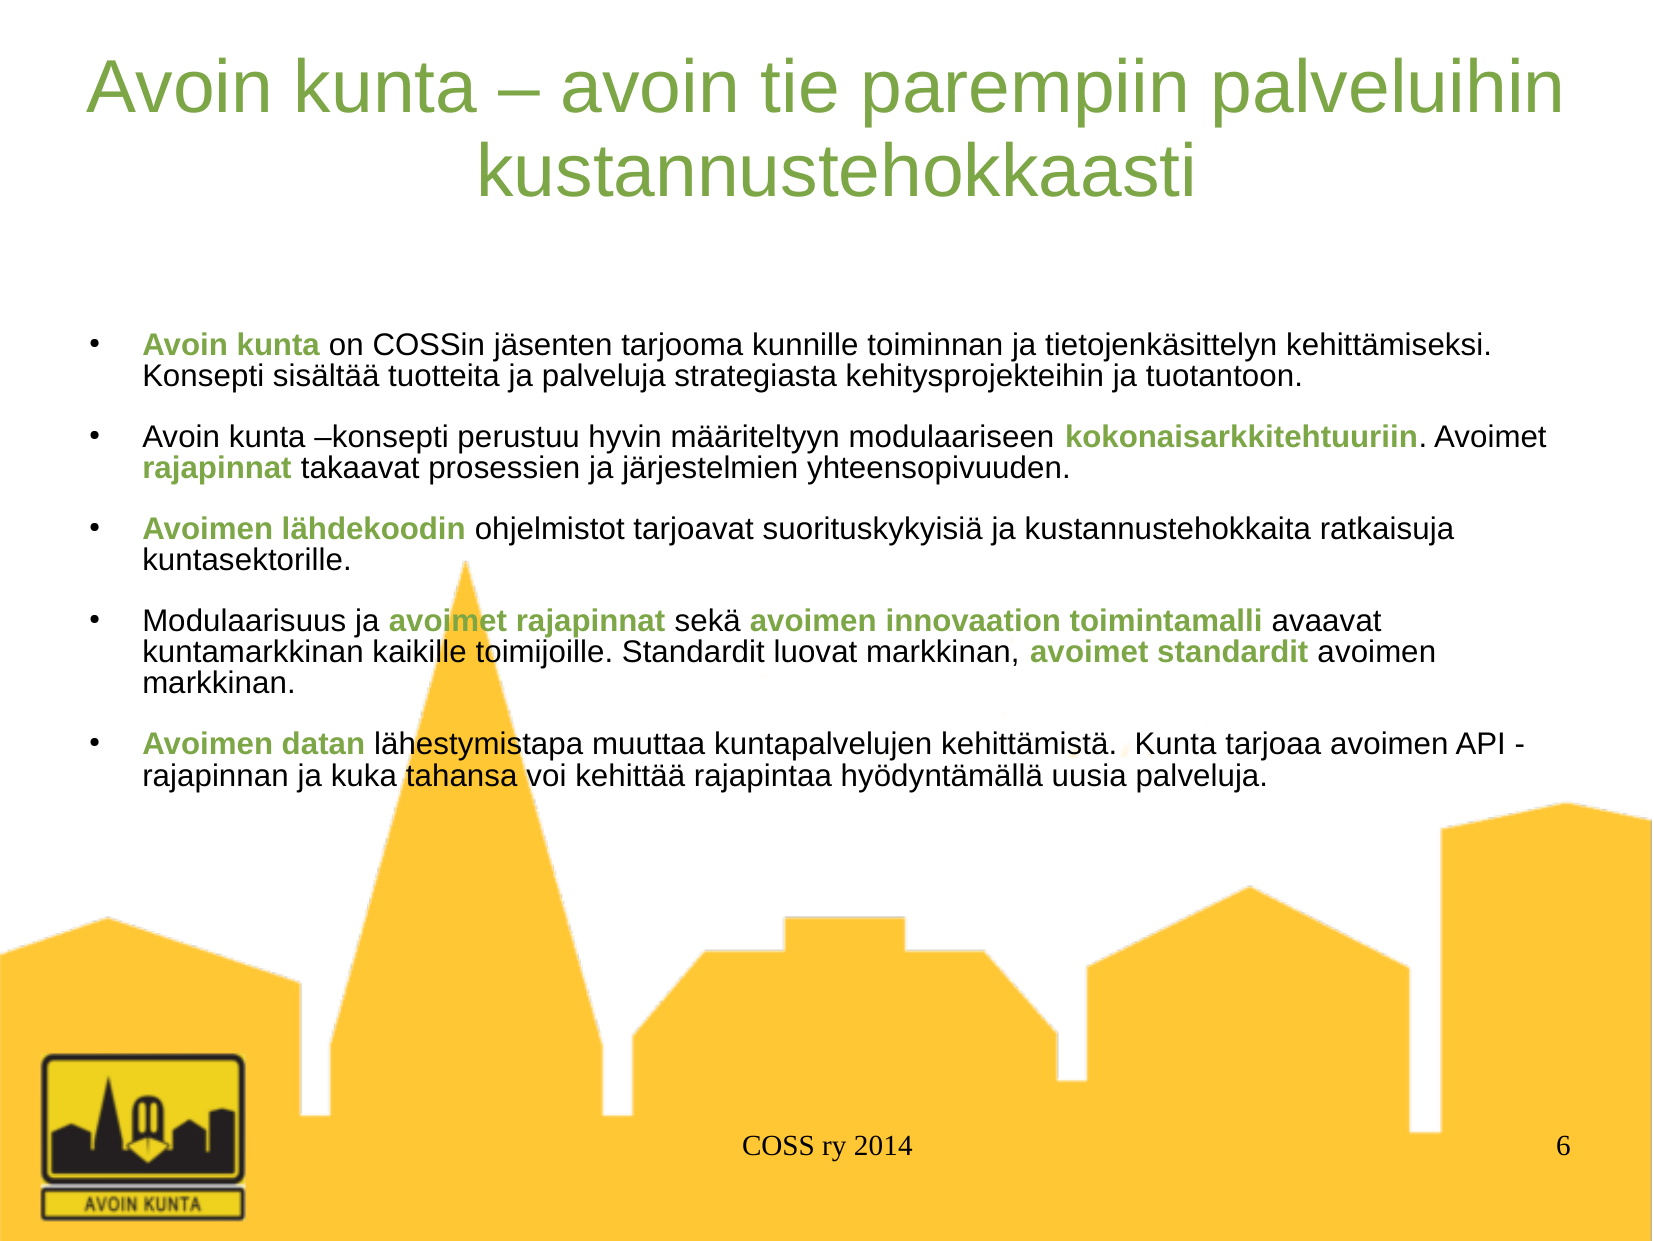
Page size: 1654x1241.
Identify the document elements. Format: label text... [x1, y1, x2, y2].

list Avoin kunta on COSSin jäsenten tarjooma kunnille toiminnan ja tietojenkäsittelyn kehittämiseksi. Konsepti sisältää tuotteita ja palveluja strategiasta kehitysprojekteihin ja tuotantoon. Avoin kunta –konsepti perustuu hyvin määriteltyyn modulaariseen kokonaisarkkitehtuuriin. Avoimet rajapinnat takaavat prosessien ja järjestelmien yhteensopivuuden. Avoimen lähdekoodin ohjelmistot tarjoavat suorituskykyisiä ja kustannustehokkaita ratkaisuja kuntasektorille. Modulaarisuus ja avoimet rajapinnat sekä avoimen innovaation toimintamalli avaavat kuntamarkkinan kaikille toimijoille. Standardit luovat markkinan, avoimet standardit avoimen markkinan. Avoimen datan lähestymistapa muuttaa kuntapalvelujen kehittämistä. Kunta tarjoaa avoimen API -rajapinnan ja kuka tahansa voi kehittää rajapintaa hyödyntämällä uusia palveluja. [71, 330, 1560, 1050]
picture [0, 24, 1654, 1241]
title Avoin kunta – avoin tie parempiin palveluihin kustannustehokkaasti [82, 44, 1571, 213]
